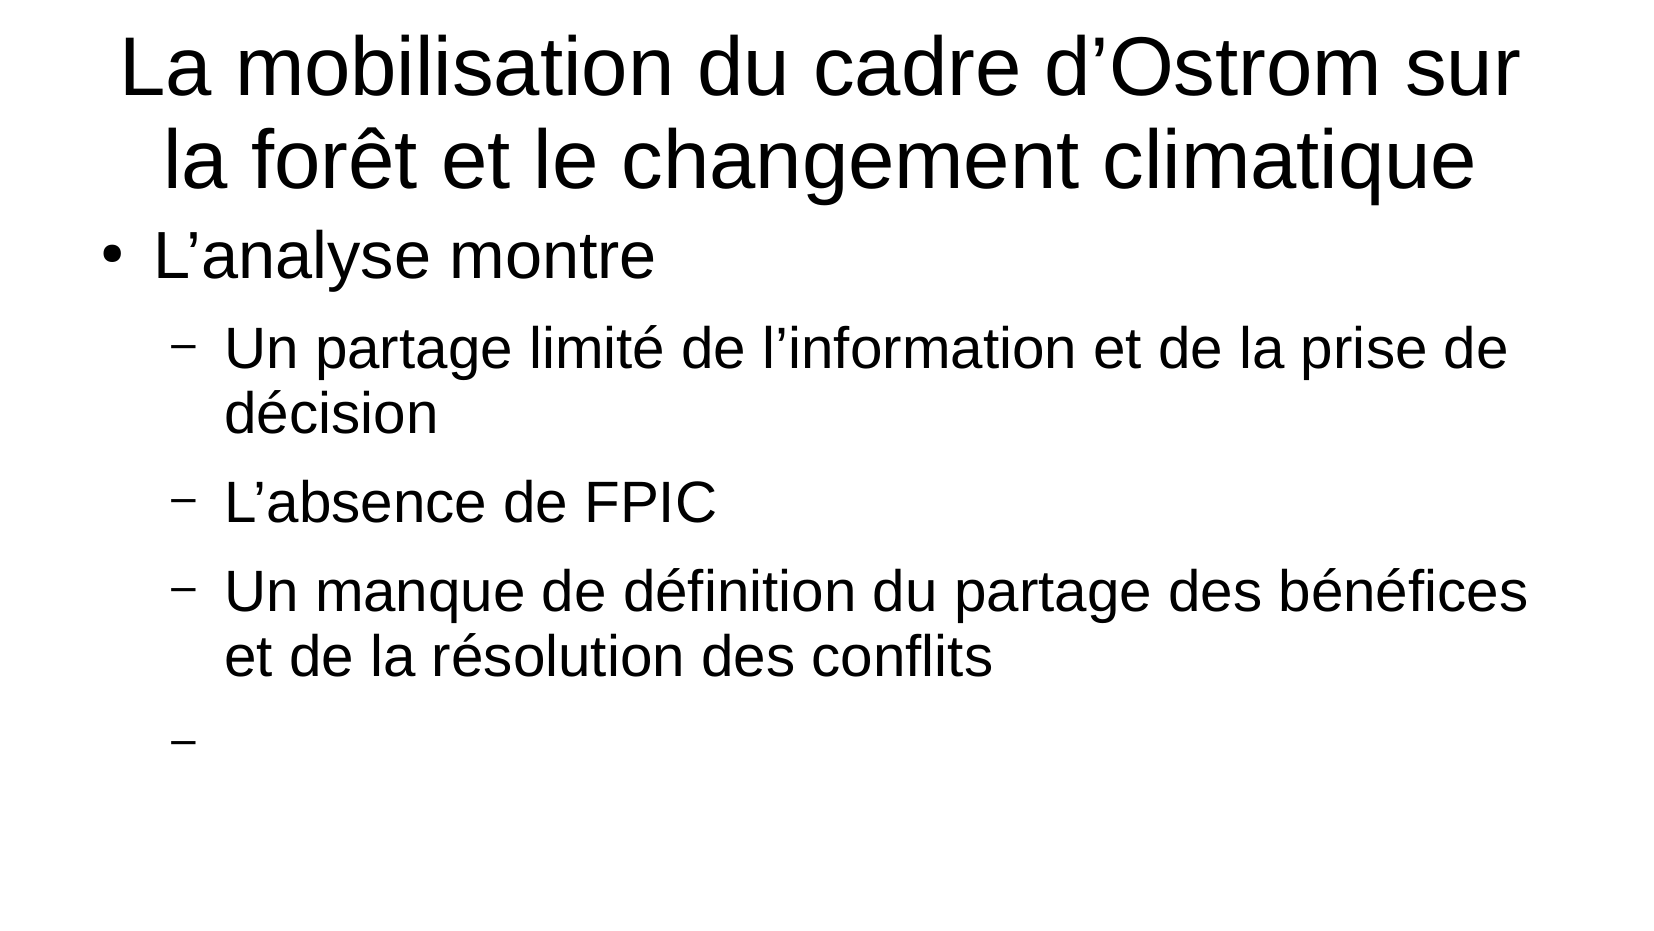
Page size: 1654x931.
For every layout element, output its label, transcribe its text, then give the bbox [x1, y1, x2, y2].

title La mobilisation du cadre d’Ostrom sur la forêt et le changement climatique [76, 20, 1565, 207]
list L’analyse montre Un partage limité de l’information et de la prise de décision L’absence de FPIC Un manque de définition du partage des bénéfices et de la résolution des conflits [82, 217, 1571, 758]
